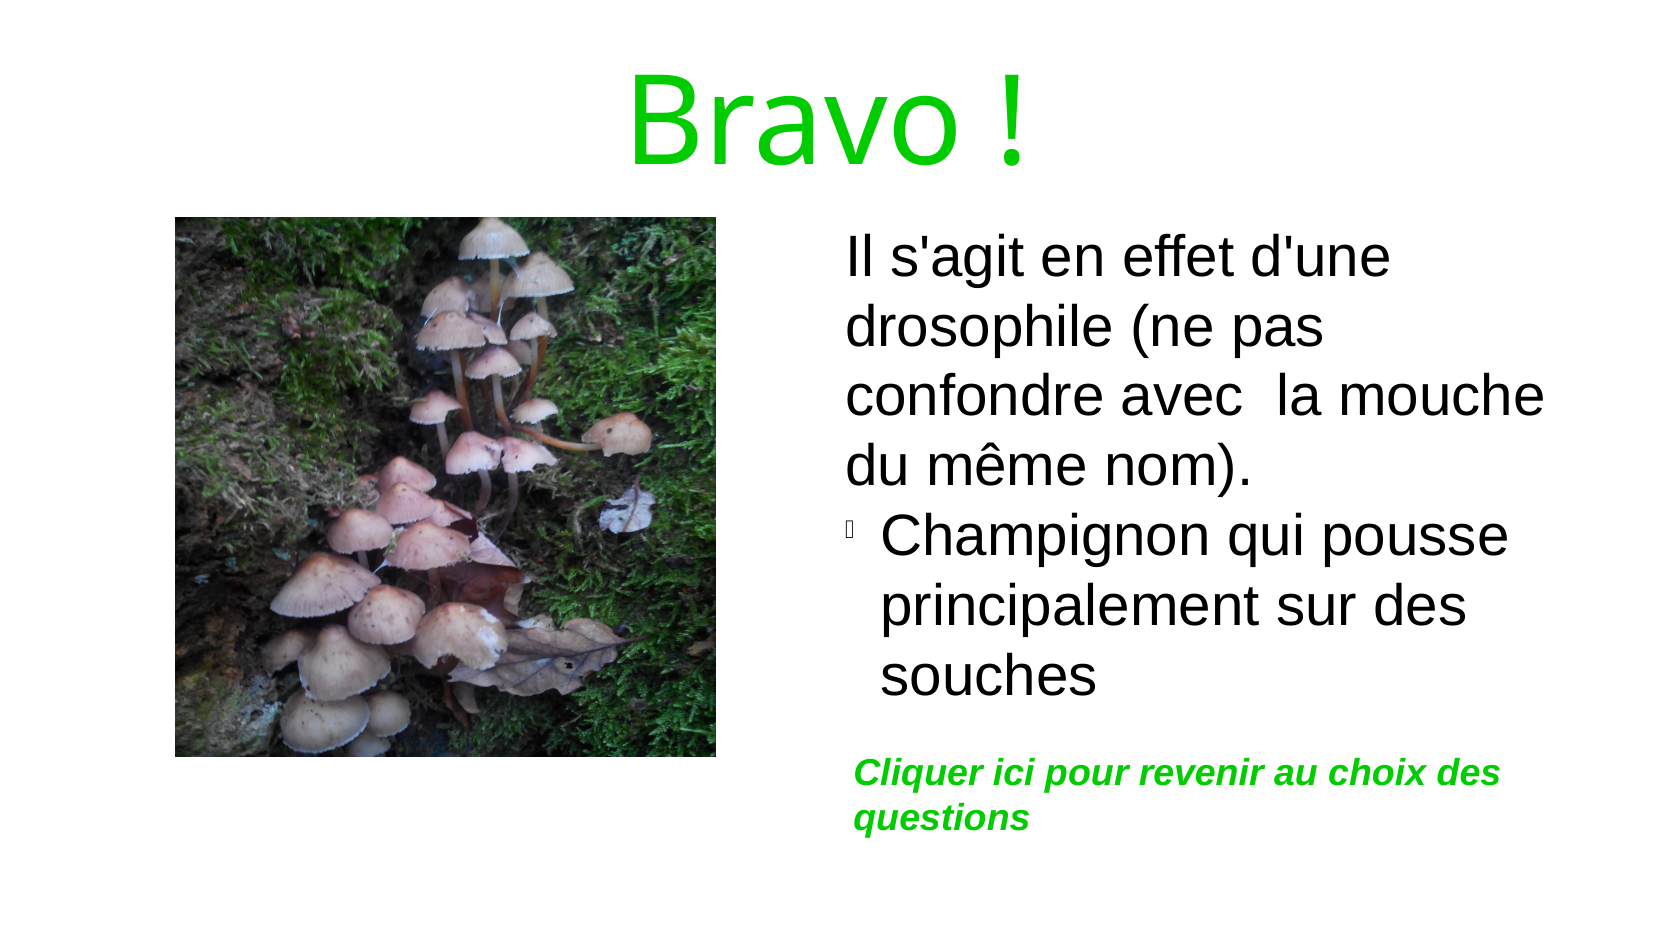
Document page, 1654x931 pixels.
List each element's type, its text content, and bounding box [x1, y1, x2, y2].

text_box Cliquer ici pour revenir au choix des questions [838, 740, 1536, 815]
text_box Bravo ! [82, 37, 1571, 193]
picture [175, 217, 716, 757]
text_box Il s'agit en effet d'une drosophile (ne pas confondre avec la mouche du même nom). Champignon qui pousse principalement sur des souches [845, 217, 1572, 594]
